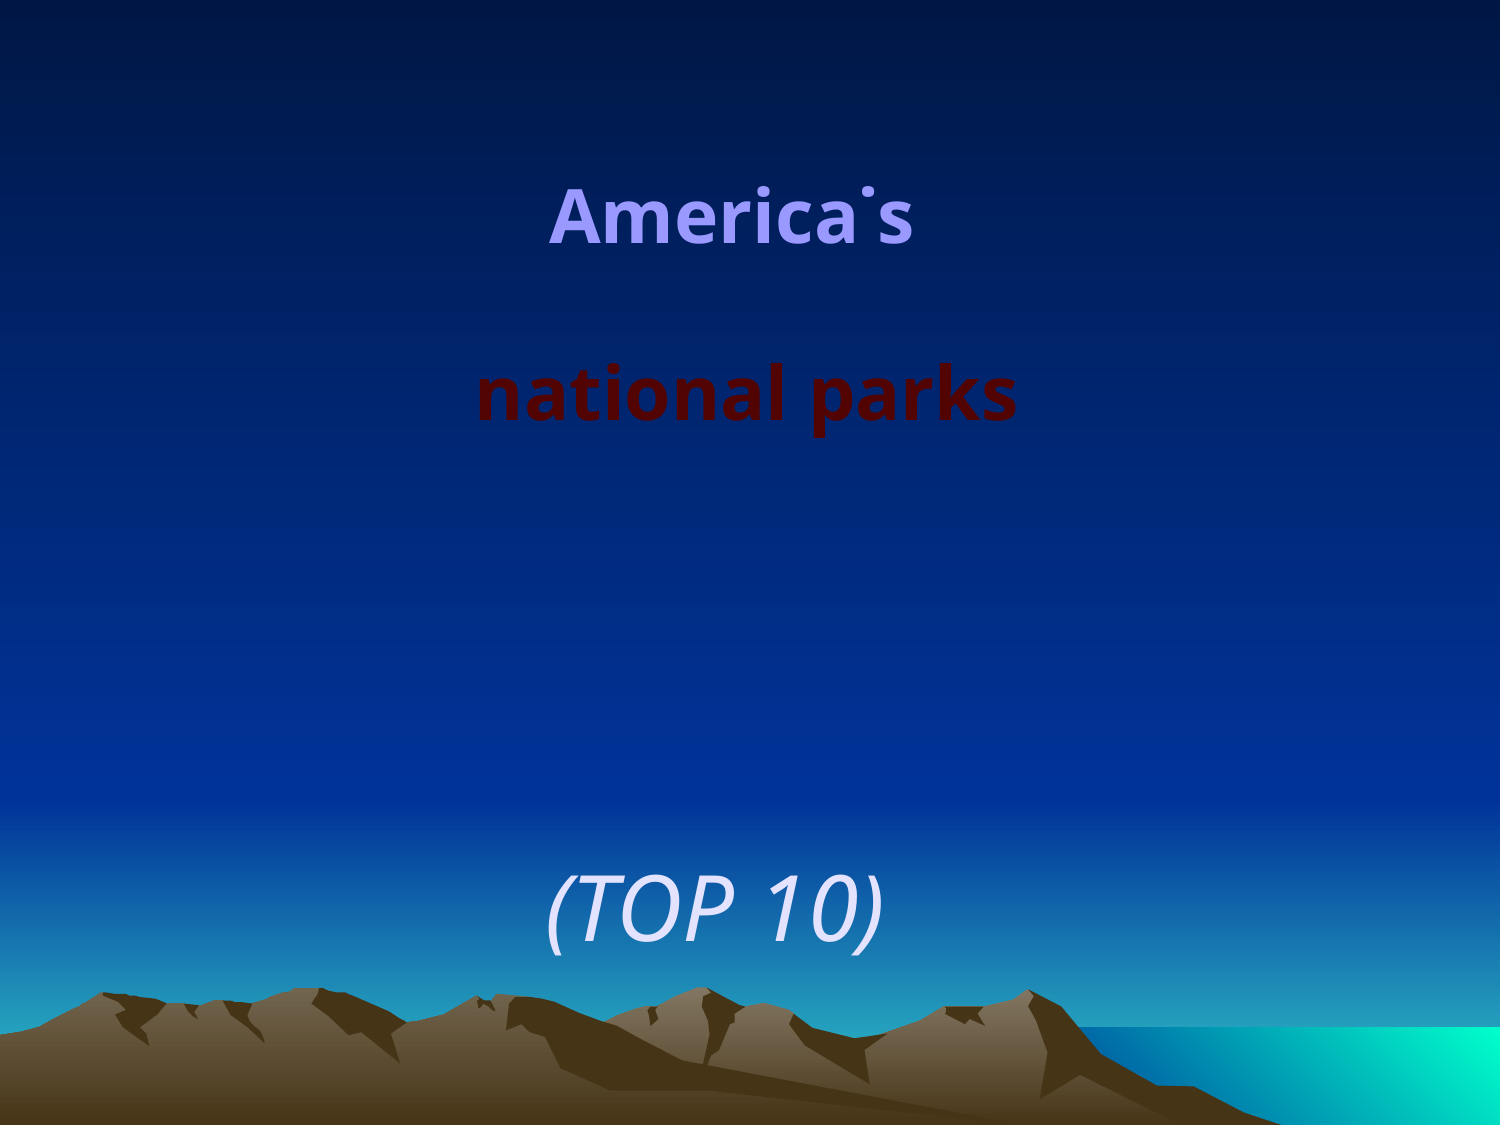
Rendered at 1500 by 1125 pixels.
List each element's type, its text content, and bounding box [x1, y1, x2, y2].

title (TOP 10) [53, 810, 1404, 999]
text_box America˙s [41, 160, 1424, 337]
text_box national parks [29, 337, 1465, 787]
